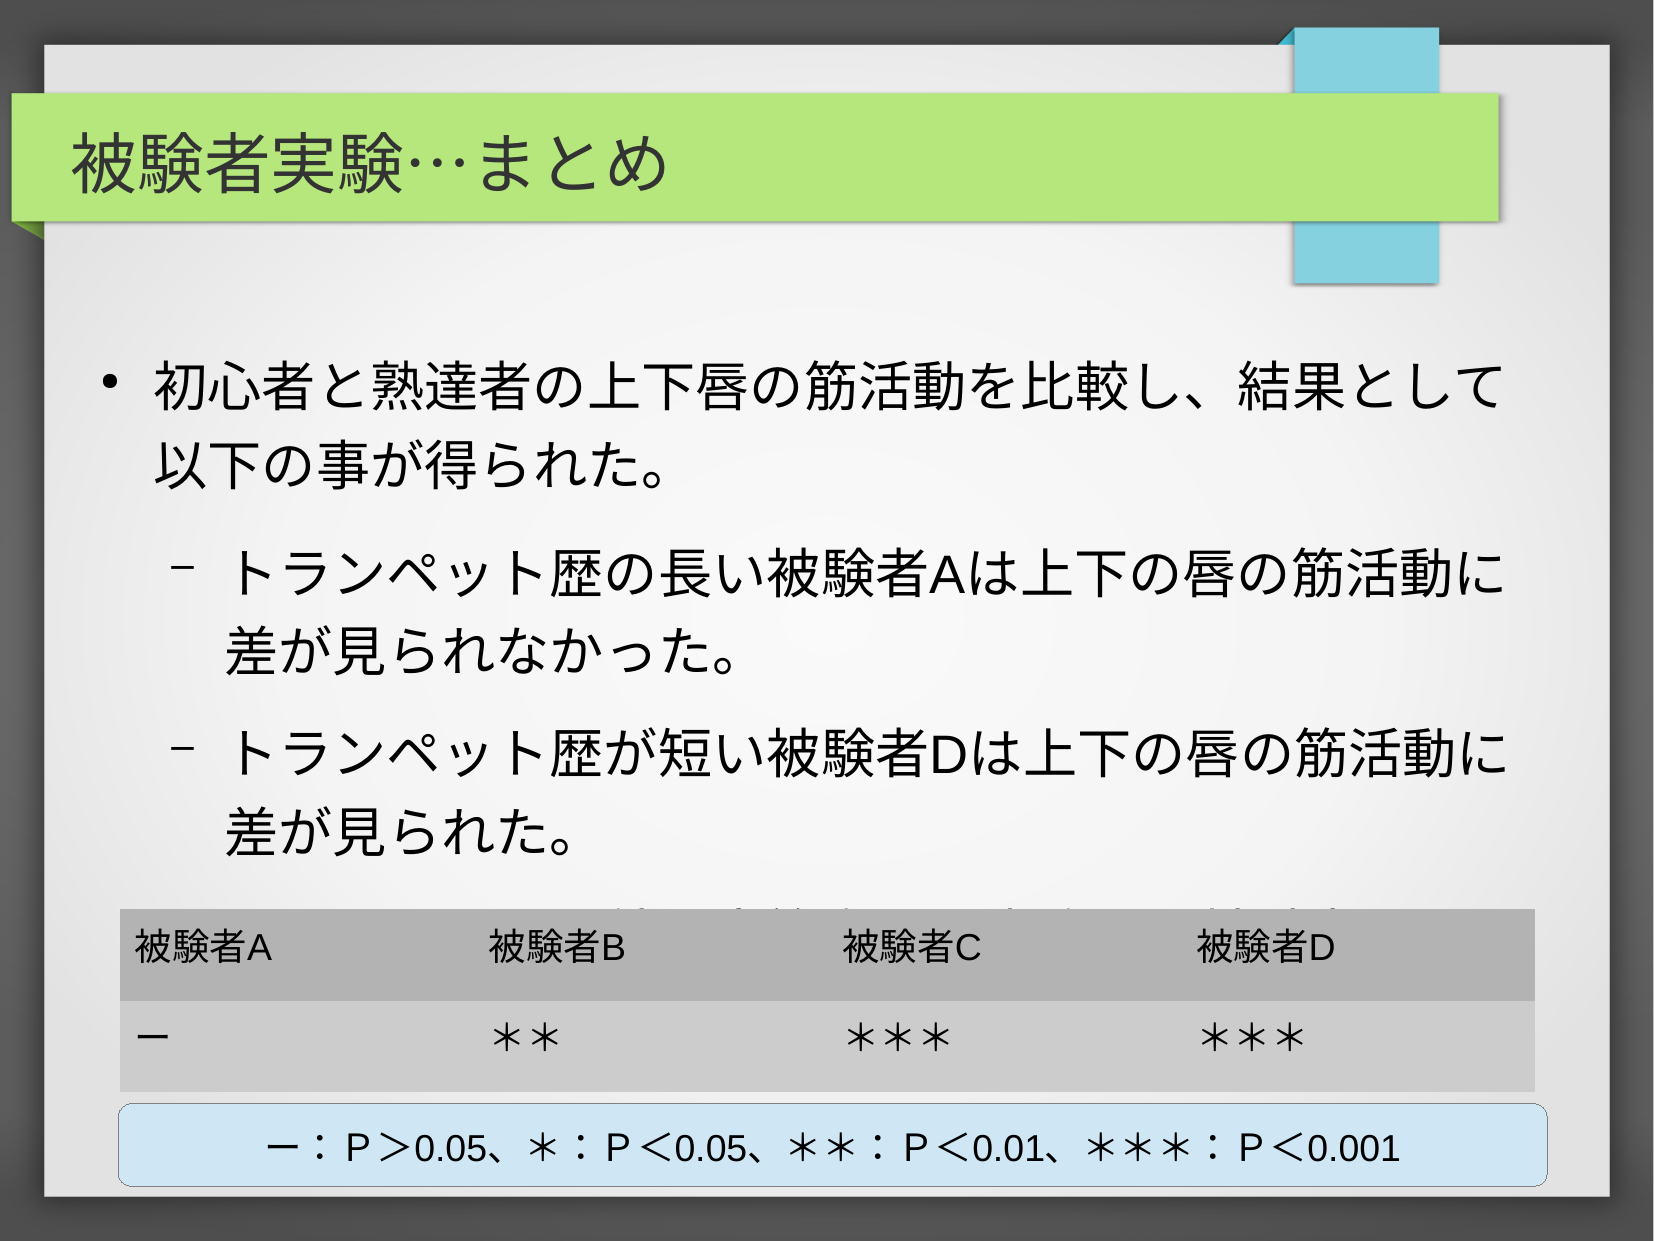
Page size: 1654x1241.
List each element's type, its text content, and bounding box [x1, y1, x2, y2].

title 被験者実験…まとめ [70, 106, 1229, 213]
table_cell ＊＊＊ [1181, 1001, 1535, 1092]
table_header 被験者A [120, 909, 474, 1001]
table_cell ー [120, 1001, 474, 1092]
text_box ー：Ｐ＞0.05、＊：Ｐ＜0.05、＊＊：Ｐ＜0.01、＊＊＊：Ｐ＜0.001 [118, 1103, 1548, 1187]
picture [0, 0, 1654, 1241]
table_header 被験者D [1181, 909, 1535, 1001]
table_cell ＊＊＊ [827, 1001, 1181, 1092]
table_header 被験者B [474, 909, 827, 1001]
list 初心者と熟達者の上下唇の筋活動を比較し、結果として以下の事が得られた。 トランペット歴の長い被験者Aは上下の唇の筋活動に差が見られなかった。 トランペット歴が短い被験者Dは上下の唇の筋活動に差が見られた。 トランペット以外の金管楽器を専攻する被験者B,Cは上下の唇の筋活動に差が見られた。 [82, 343, 1538, 1063]
table_header 被験者C [827, 909, 1181, 1001]
table_cell ＊＊ [474, 1001, 827, 1092]
